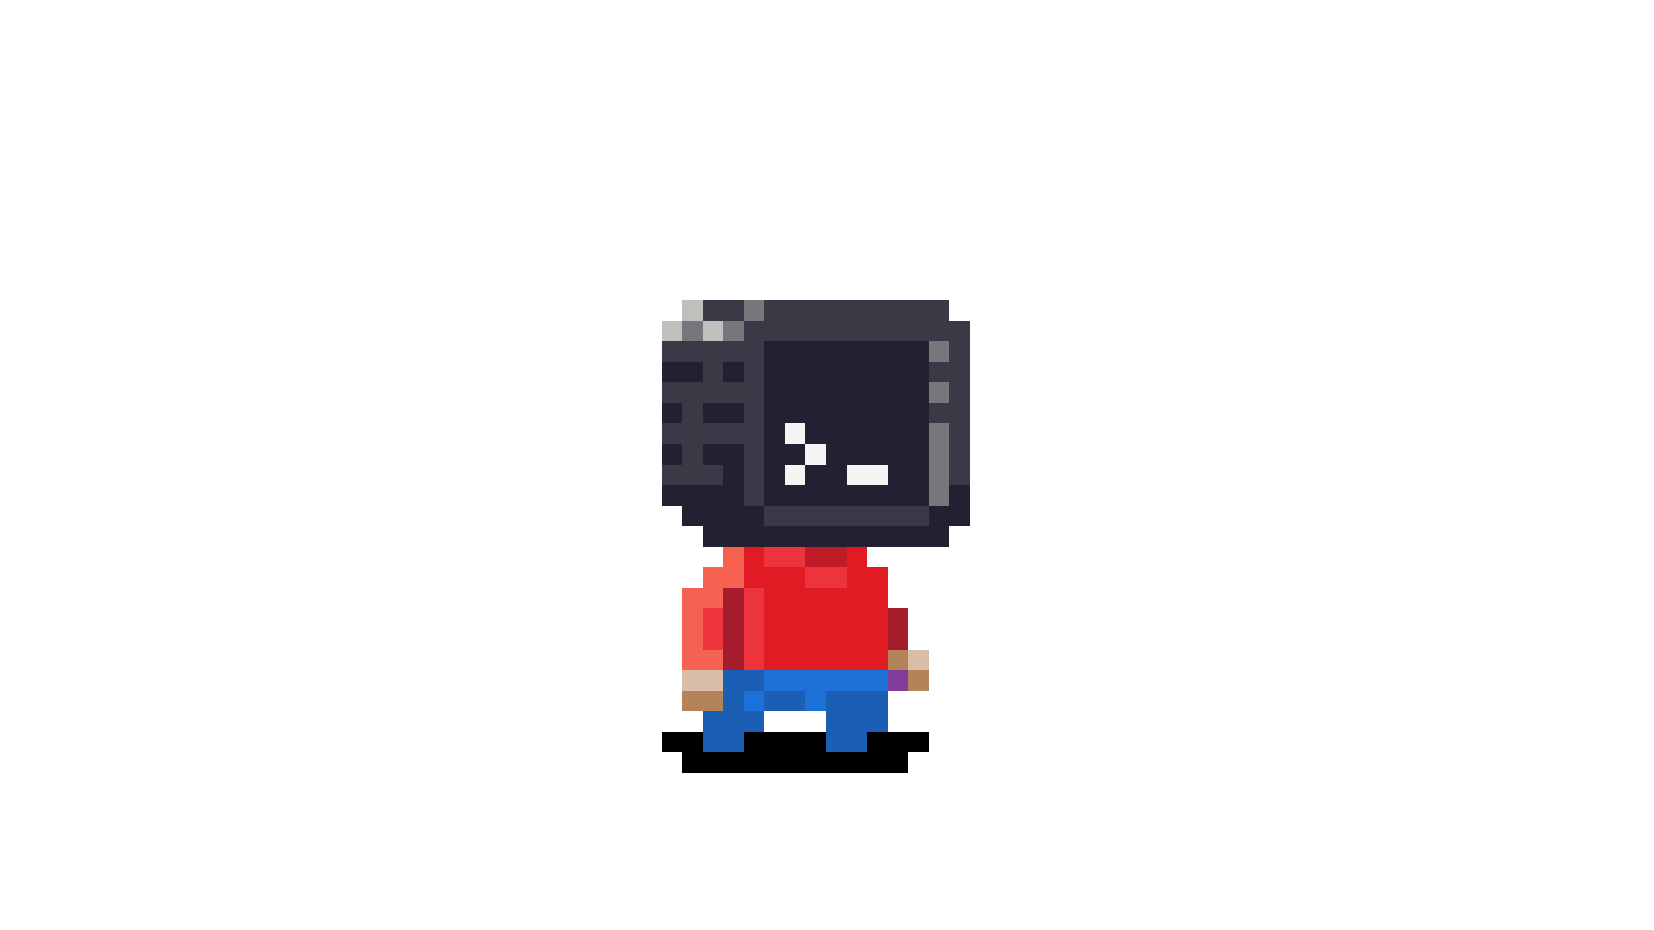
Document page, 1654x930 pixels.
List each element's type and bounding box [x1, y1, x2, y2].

picture [333, 136, 1320, 794]
